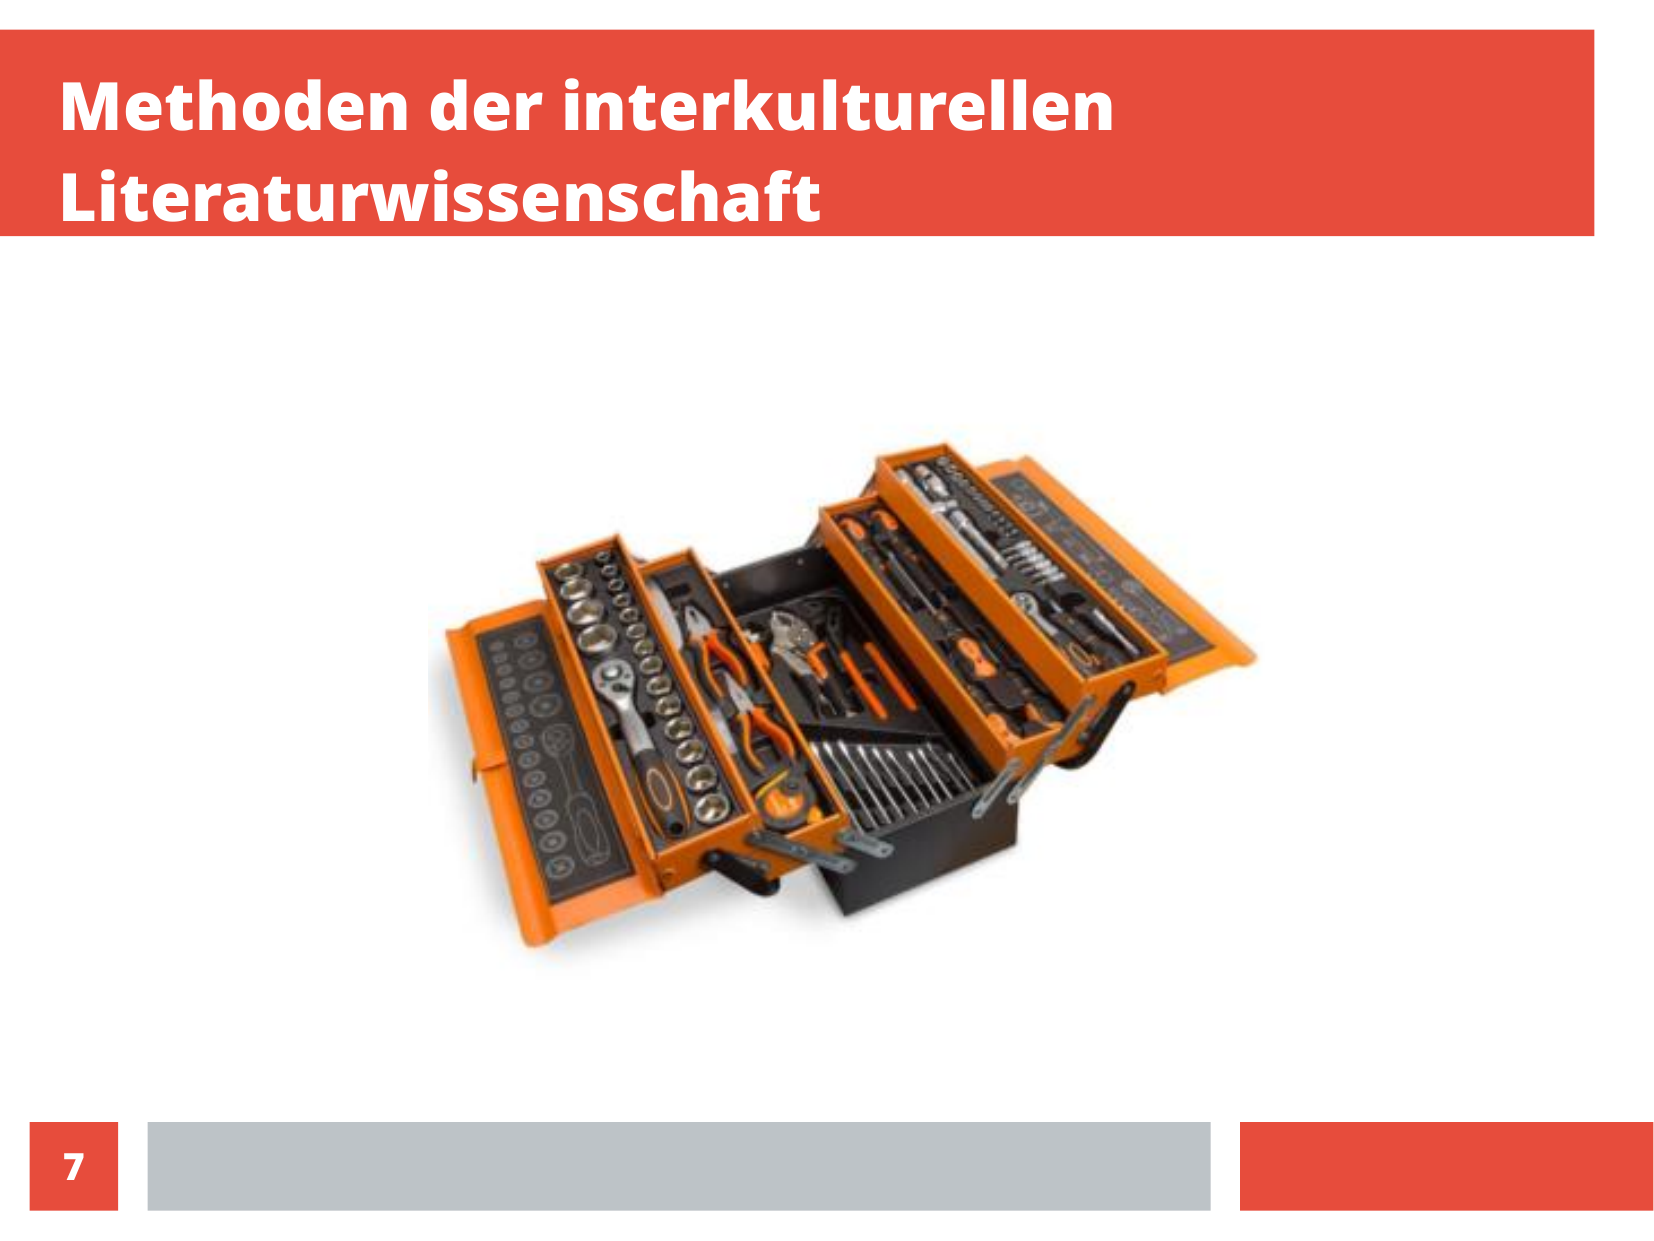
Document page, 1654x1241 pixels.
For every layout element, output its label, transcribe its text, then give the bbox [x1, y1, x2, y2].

picture [428, 245, 1276, 1093]
title Methoden der interkulturellen Literaturwissenschaft [59, 59, 1595, 207]
